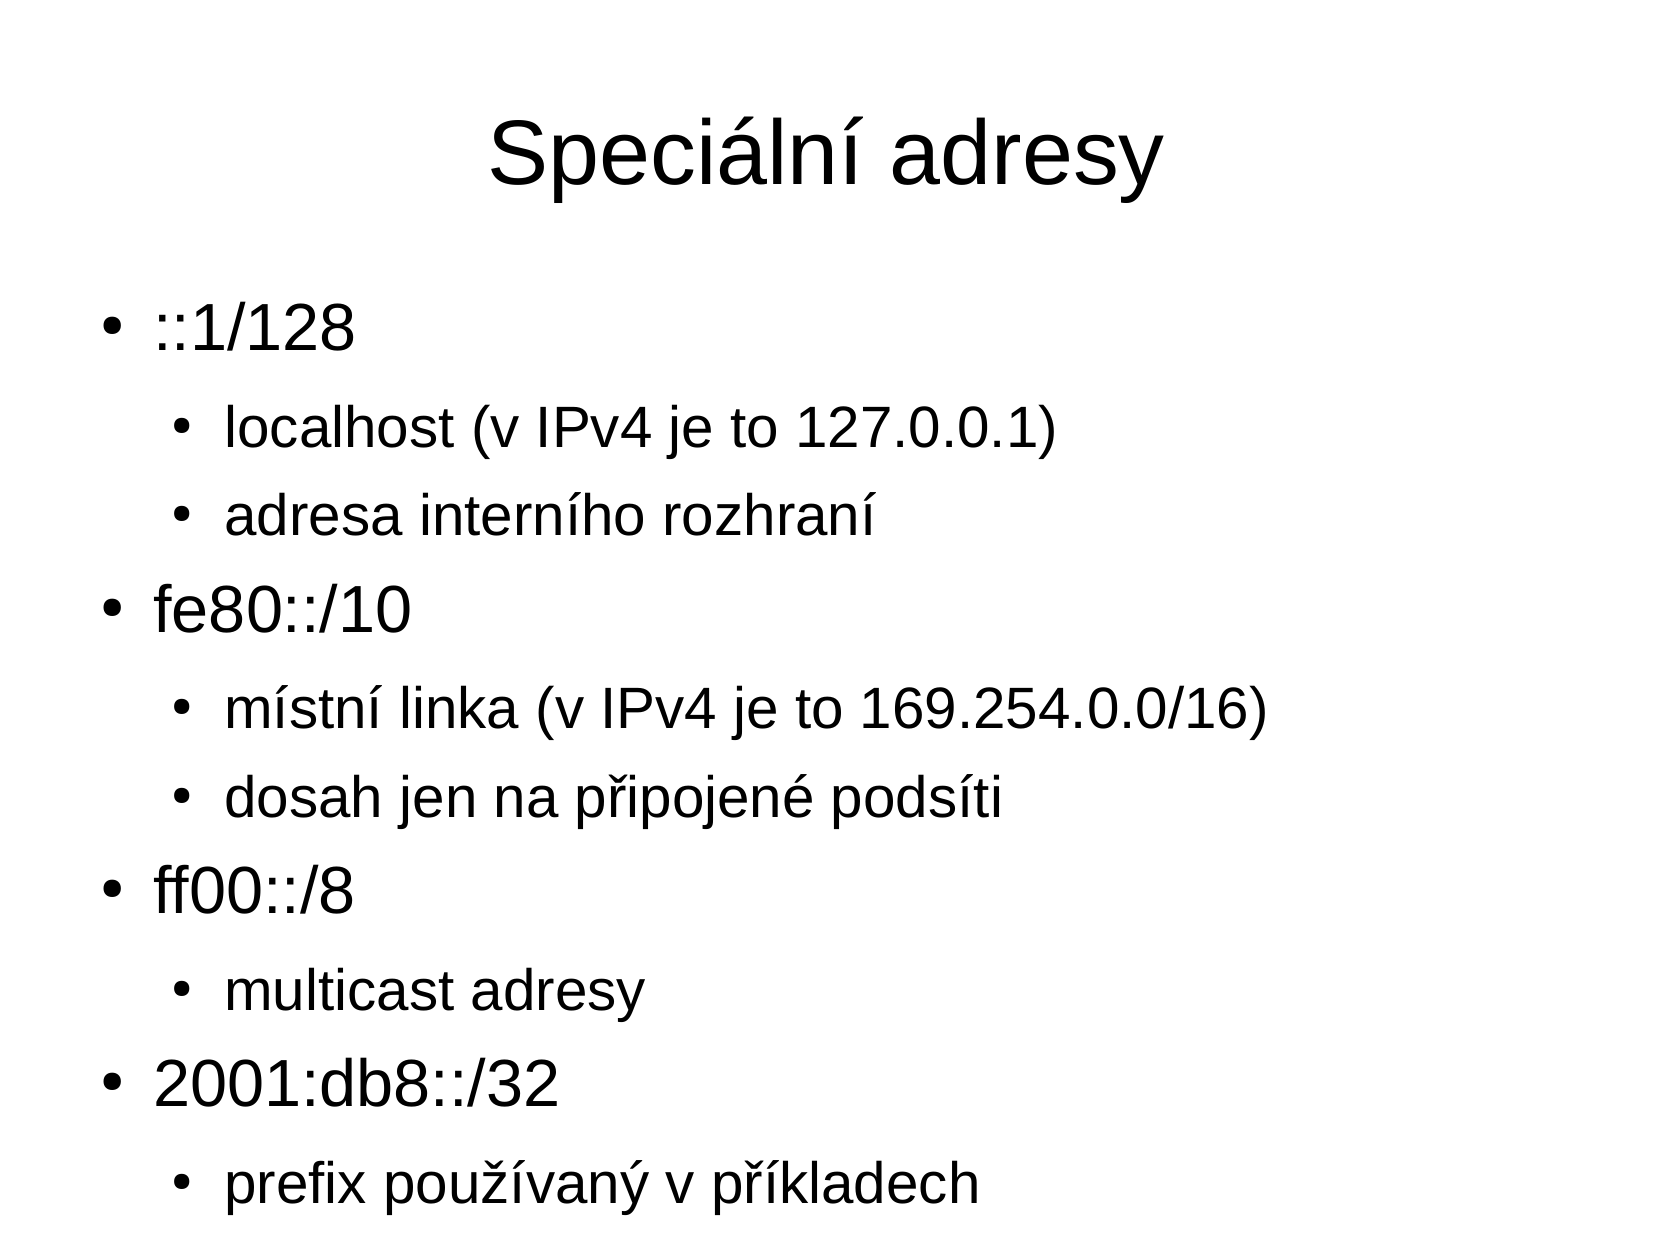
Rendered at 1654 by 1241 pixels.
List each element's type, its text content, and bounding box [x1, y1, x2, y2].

list ::1/128 localhost (v IPv4 je to 127.0.0.1) adresa interního rozhraní fe80::/10 místní linka (v IPv4 je to 169.254.0.0/16) dosah jen na připojené podsíti ff00::/8 multicast adresy 2001:db8::/32 prefix používaný v příkladech [82, 290, 1571, 1109]
title Speciální adresy [82, 49, 1571, 257]
